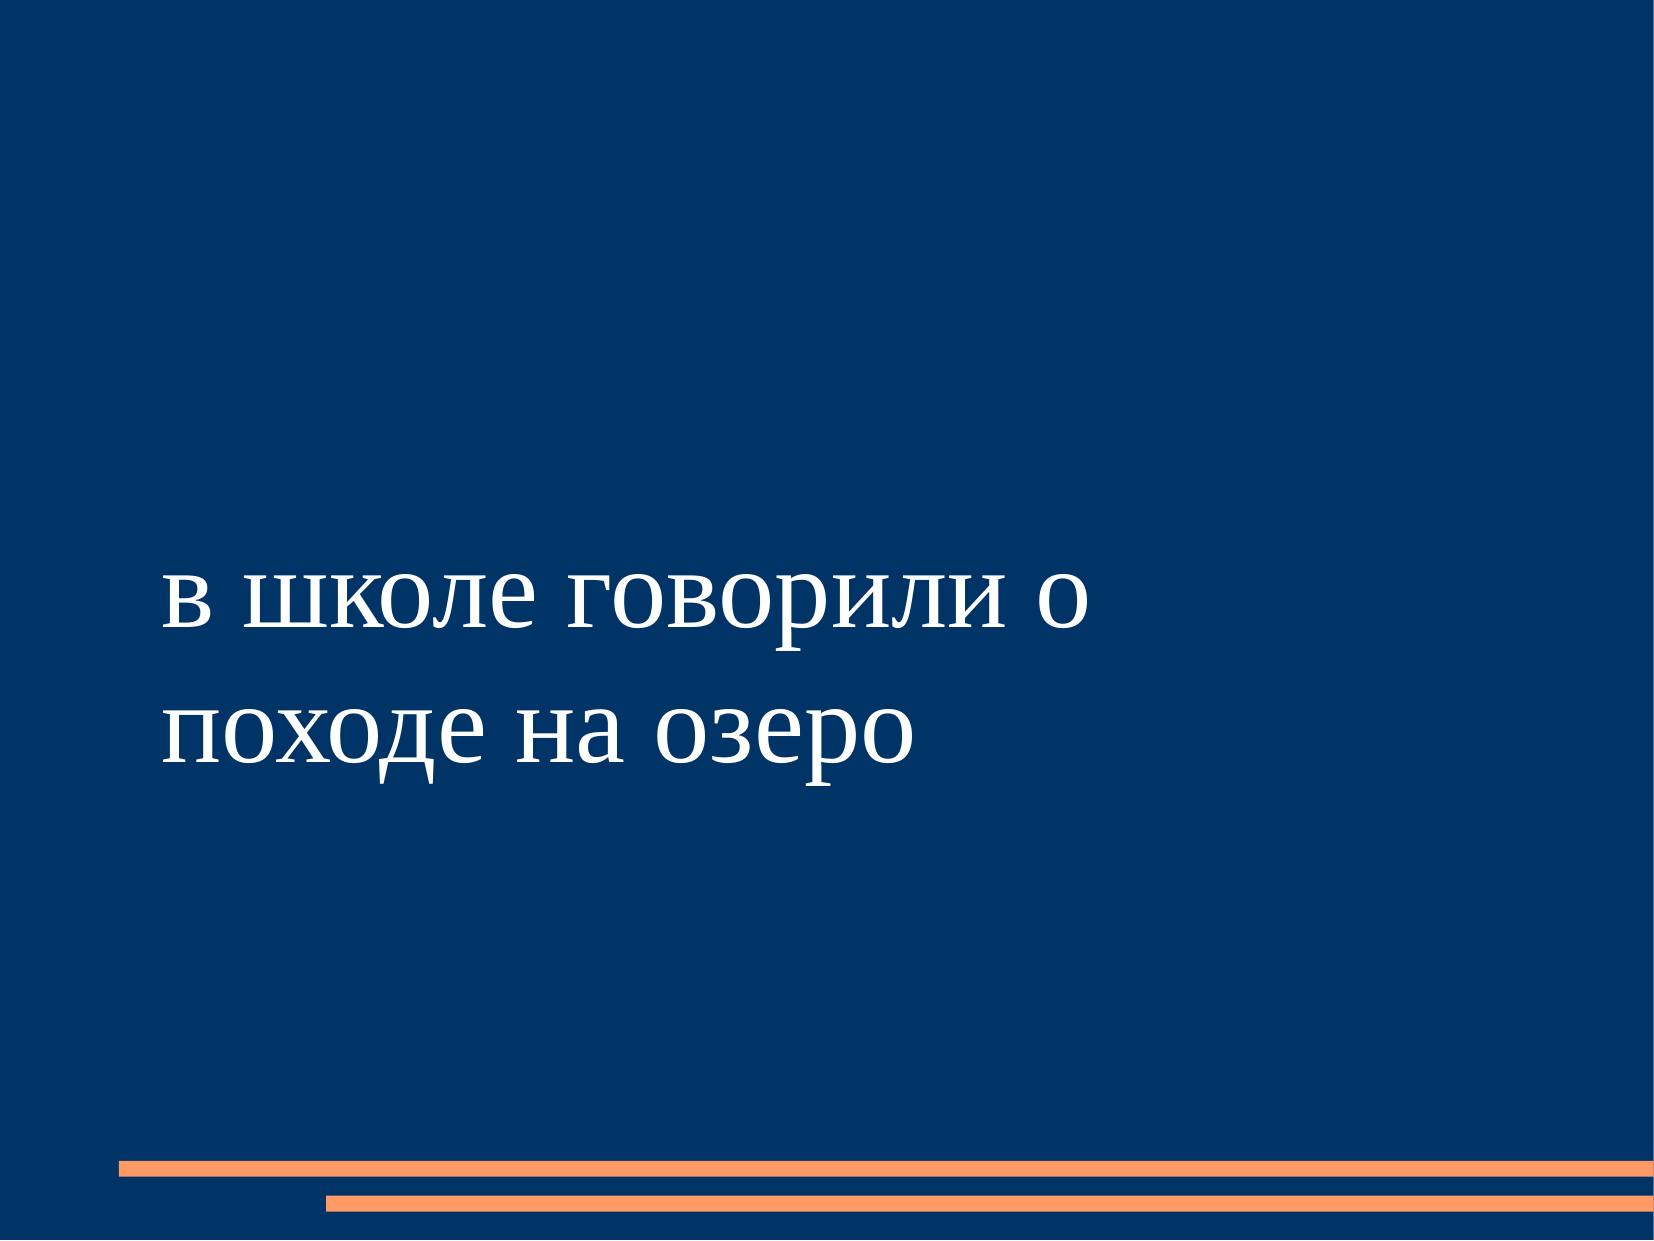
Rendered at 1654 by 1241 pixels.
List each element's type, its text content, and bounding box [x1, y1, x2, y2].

text_box в школе говорили о походе на озеро [118, 371, 1524, 793]
